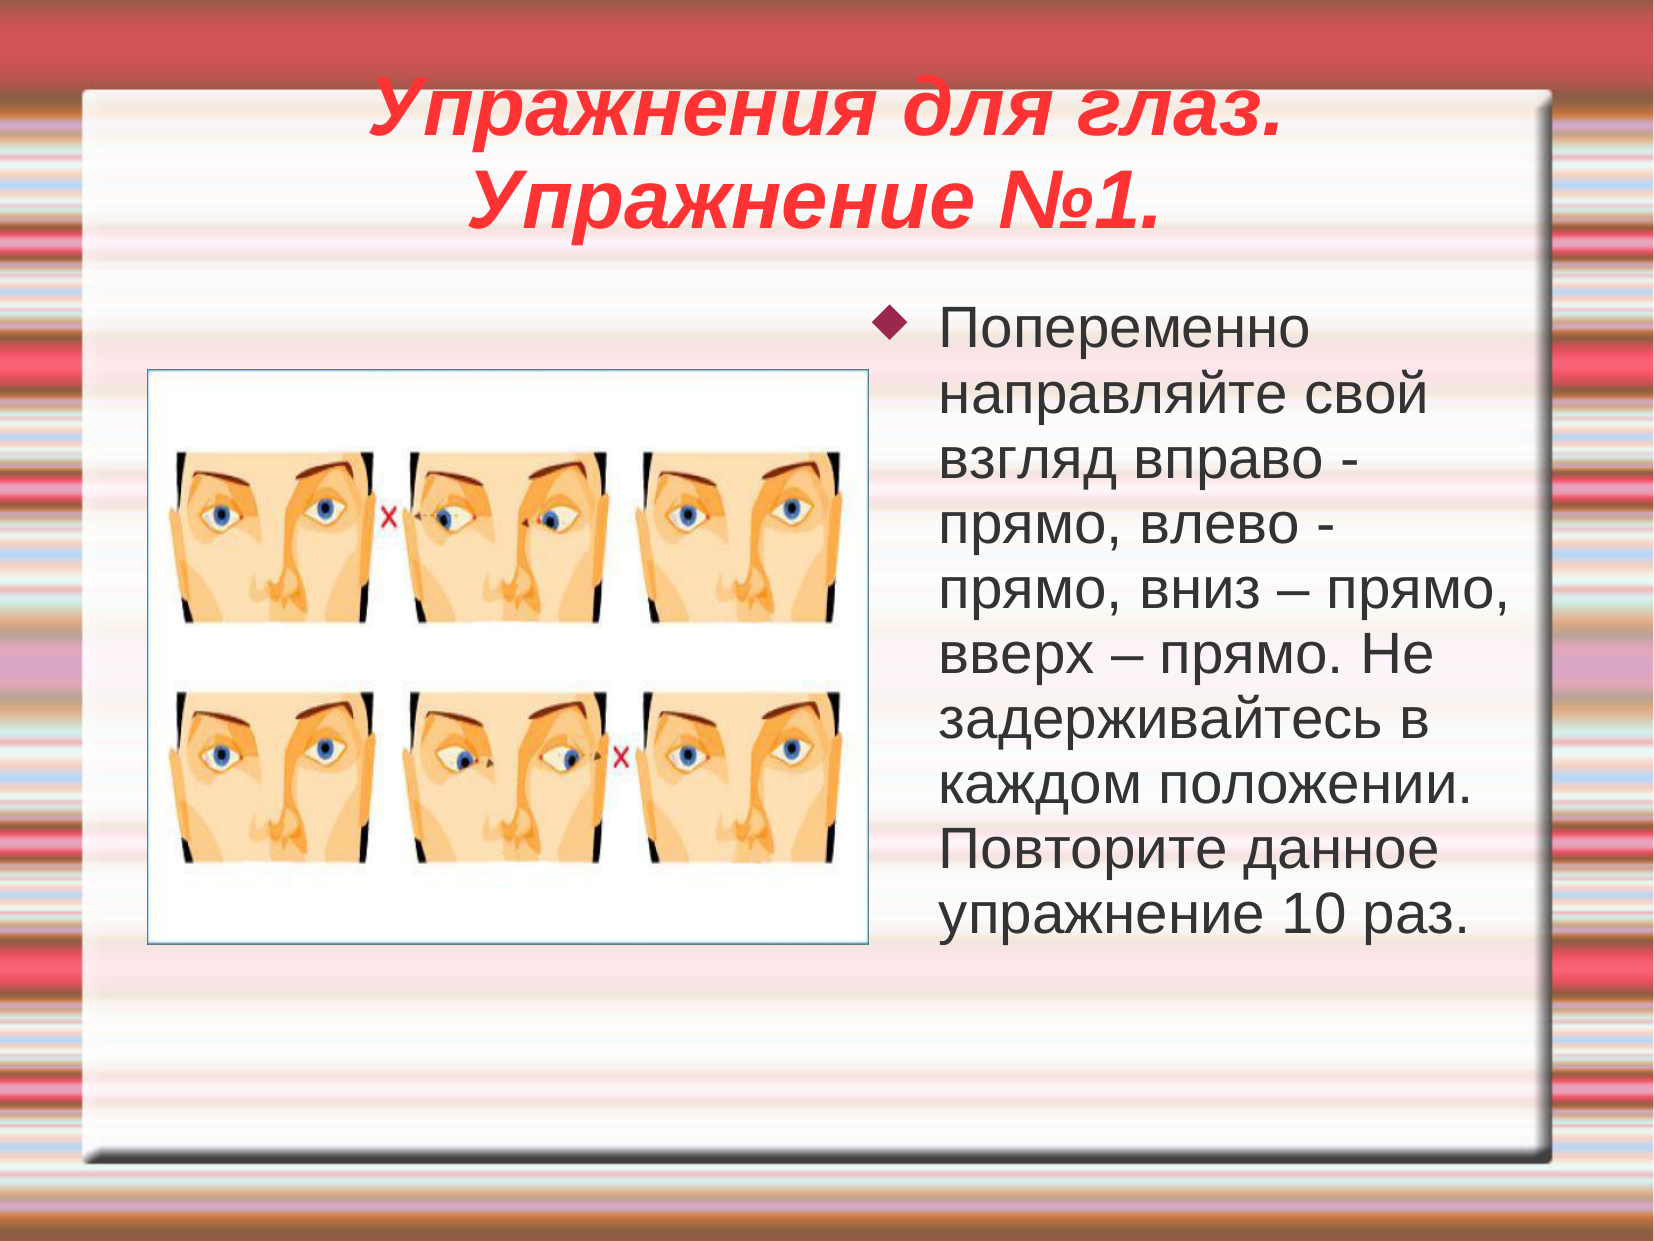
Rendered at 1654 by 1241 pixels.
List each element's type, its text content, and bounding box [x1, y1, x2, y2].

picture [0, 0, 1654, 1241]
list Попеременно направляйте свой взгляд вправо - прямо, влево - прямо, вниз – прямо, вверх – прямо. Не задерживайтесь в каждом положении. Повторите данное упражнение 10 раз. [856, 295, 1536, 1093]
title Упражнения для глаз. Упражнение №1. [82, 56, 1571, 250]
